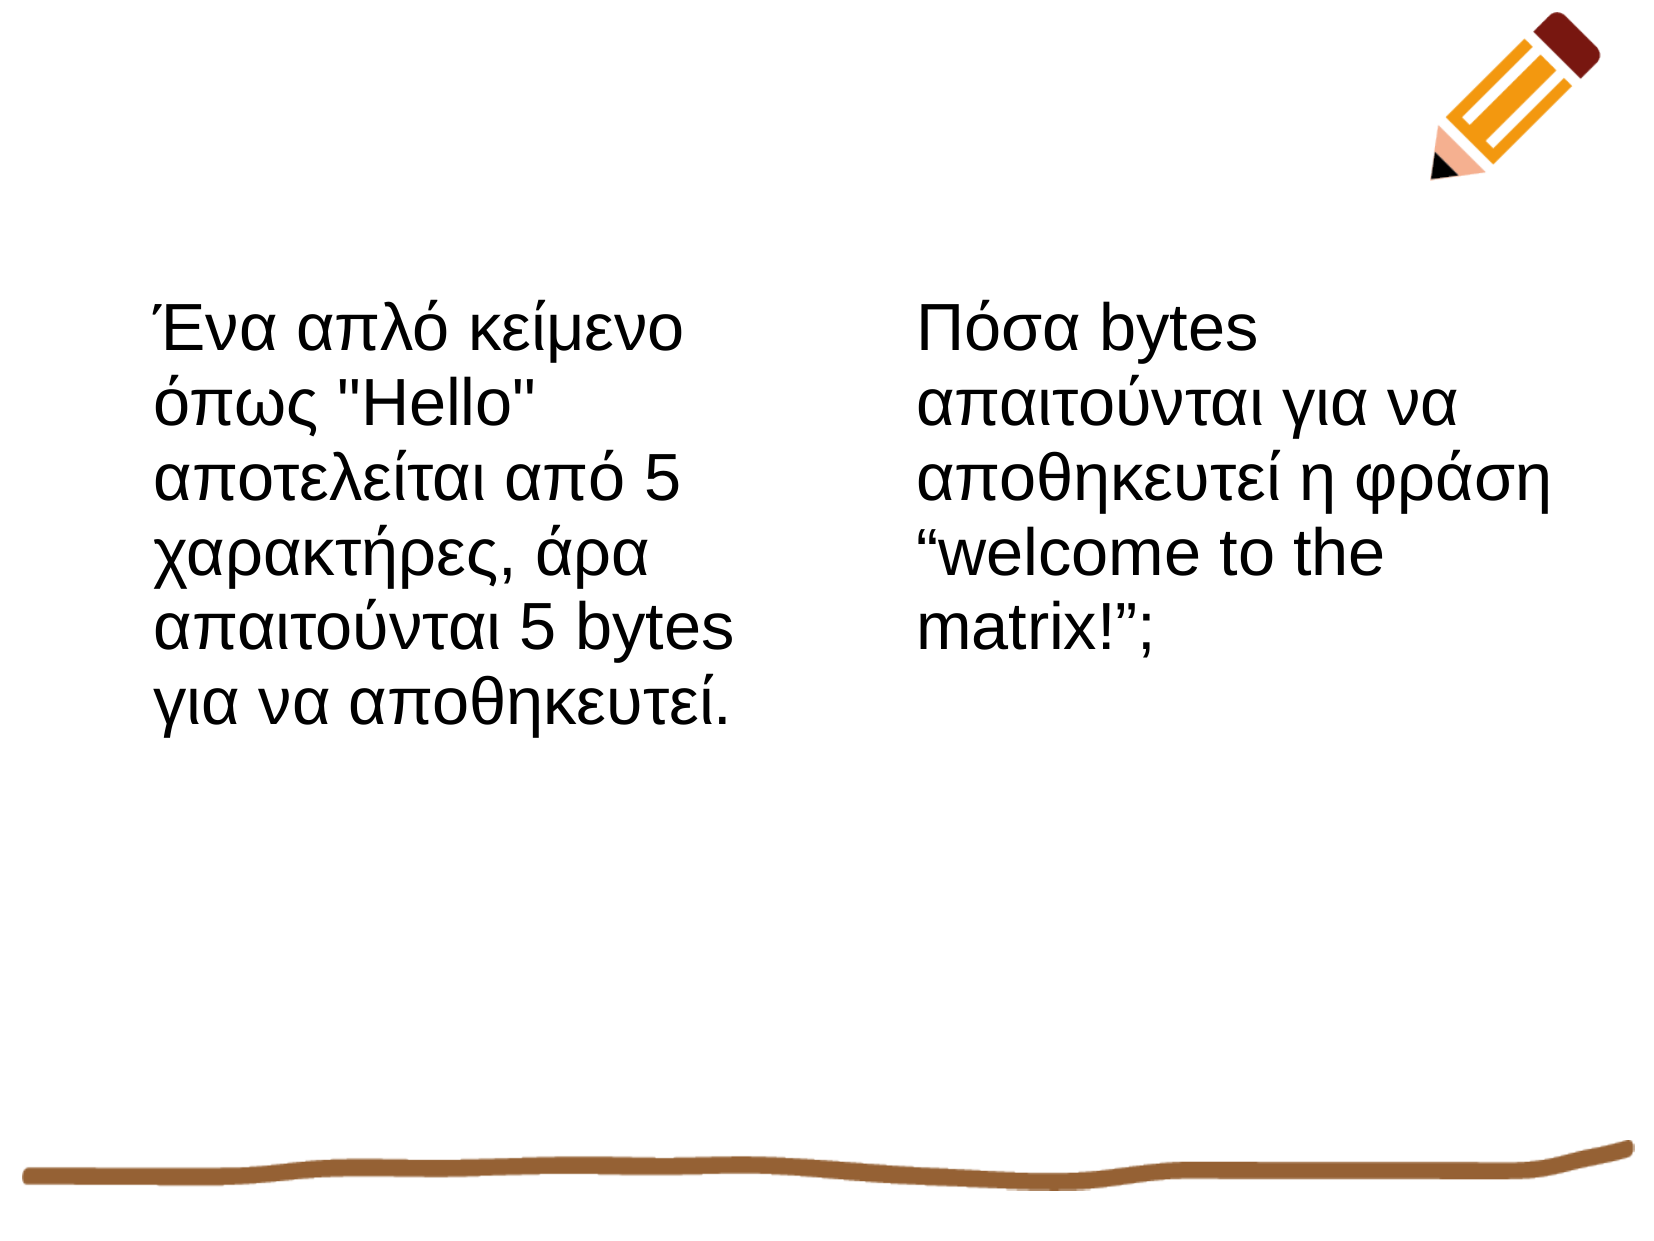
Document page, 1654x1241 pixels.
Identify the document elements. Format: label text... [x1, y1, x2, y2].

list Ένα απλό κείμενο όπως "Hello" αποτελείται από 5 χαρακτήρες, άρα απαιτούνται 5 bytes για να αποθηκευτεί. [82, 290, 809, 1122]
picture [1430, 12, 1601, 181]
list Πόσα bytes απαιτούνται για να αποθηκευτεί η φράση “welcome to the matrix!”; [845, 290, 1572, 1122]
picture [22, 1140, 1635, 1191]
